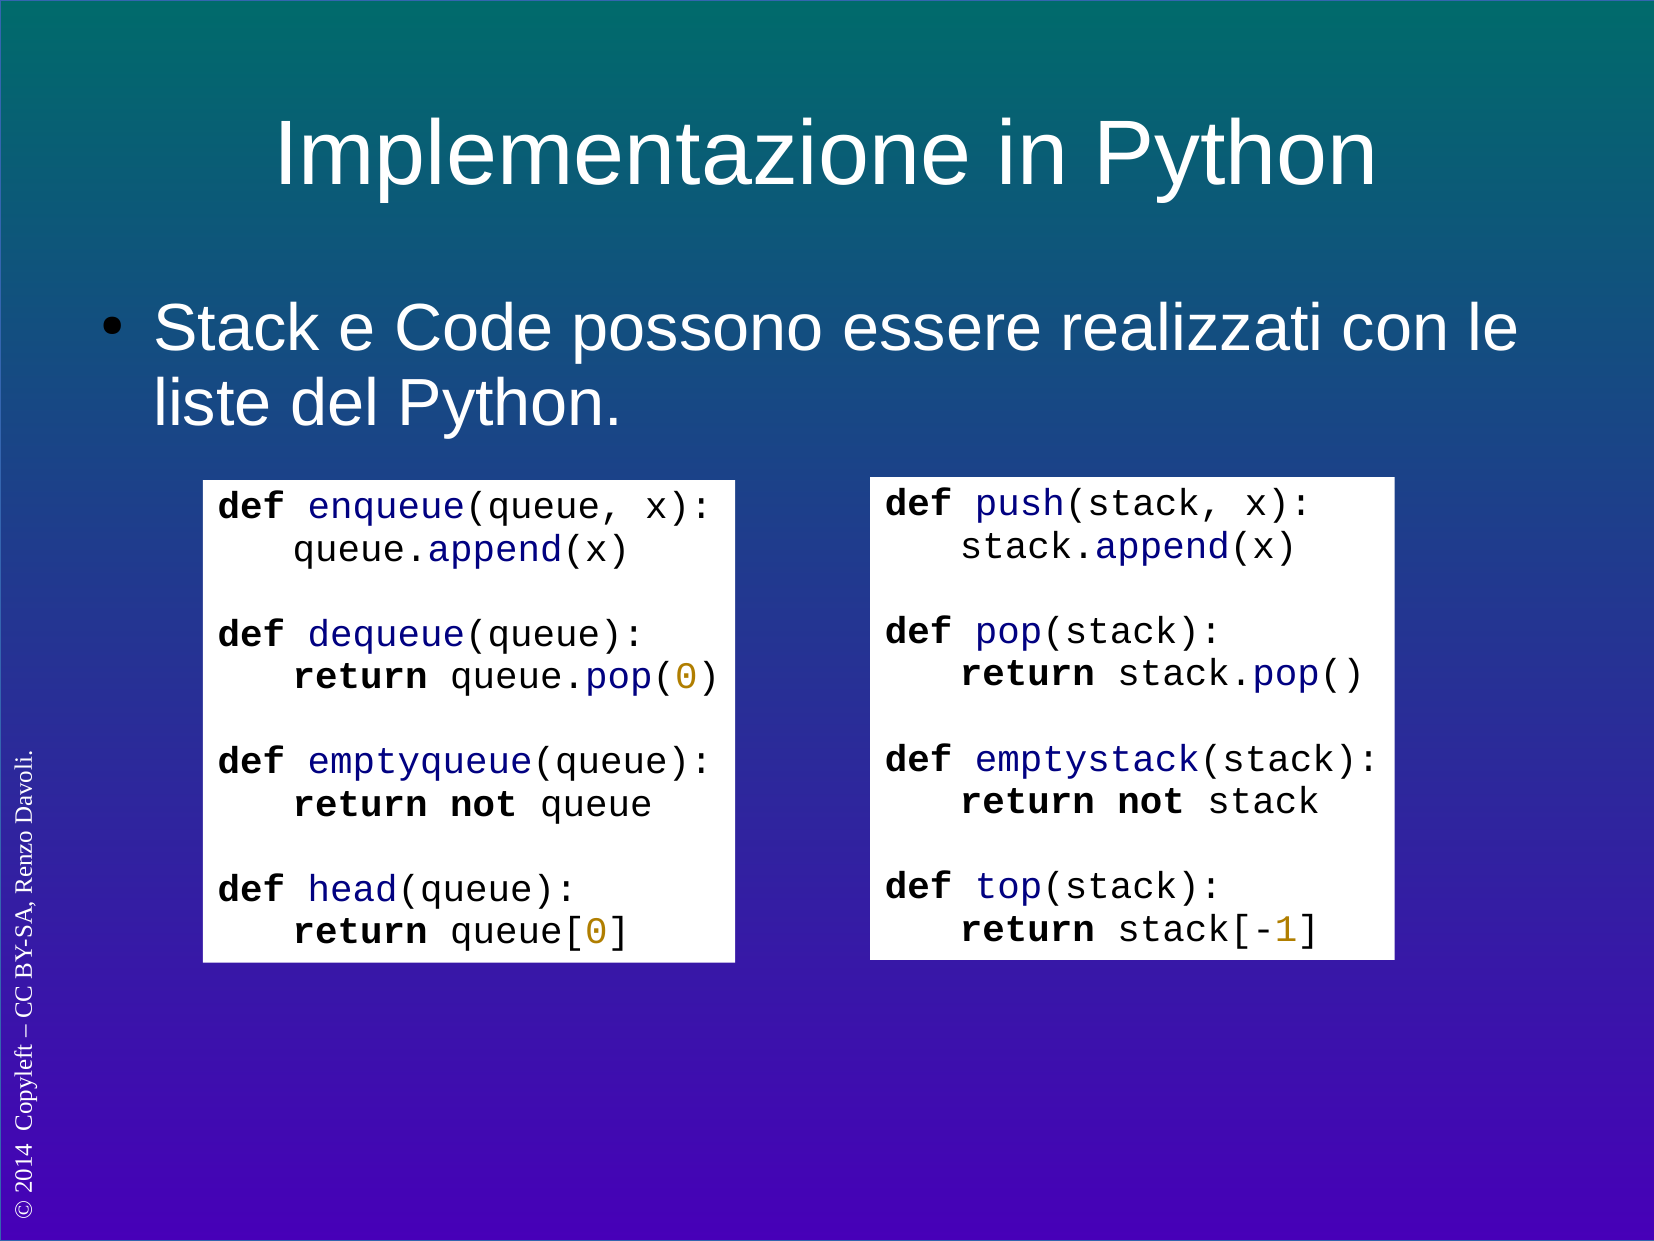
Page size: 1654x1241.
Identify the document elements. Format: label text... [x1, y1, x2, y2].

list Stack e Code possono essere realizzati con le liste del Python. [82, 290, 1571, 1010]
text_box def enqueue(queue, x): queue.append(x) def dequeue(queue): return queue.pop(0) def emptyqueue(queue): return not queue def head(queue): return queue[0] [202, 480, 736, 963]
text_box def push(stack, x): stack.append(x) def pop(stack): return stack.pop() def emptystack(stack): return not stack def top(stack): return stack[-1] [870, 477, 1395, 960]
title Implementazione in Python [82, 49, 1571, 257]
